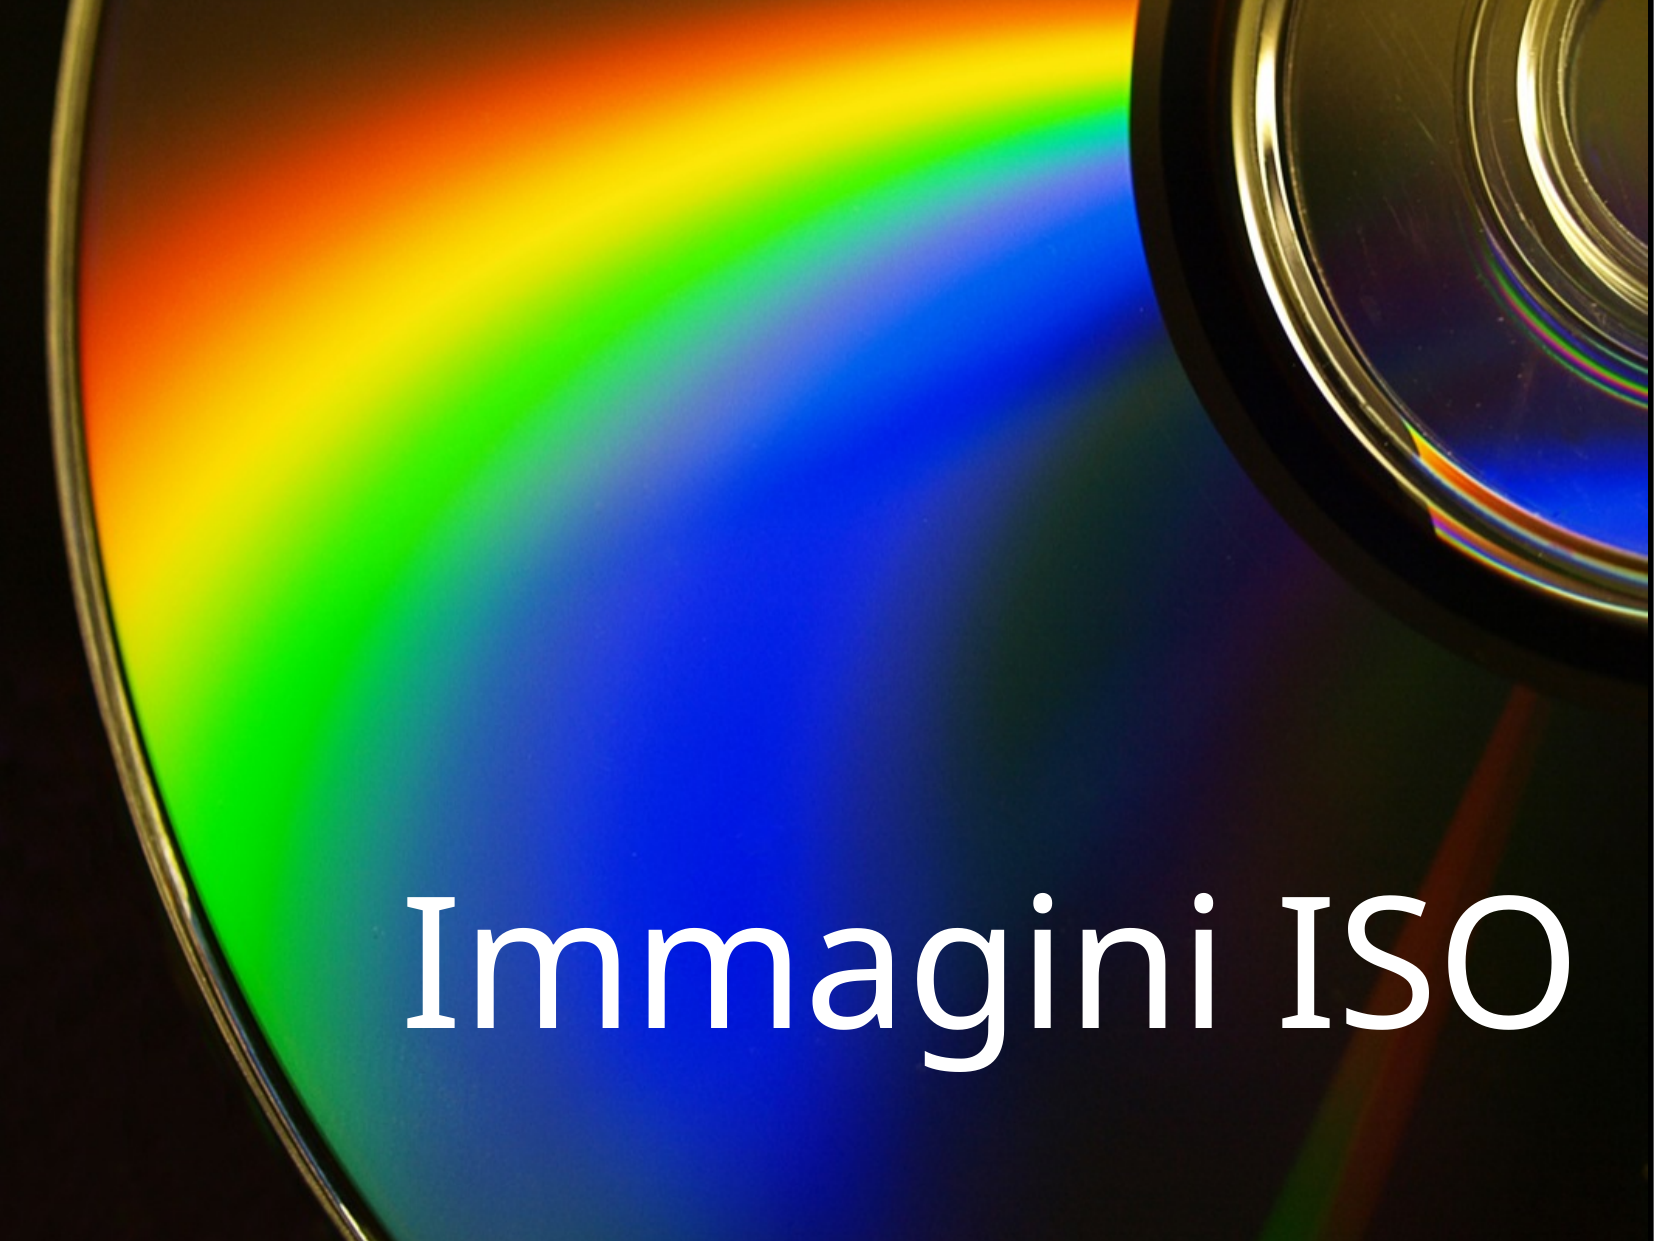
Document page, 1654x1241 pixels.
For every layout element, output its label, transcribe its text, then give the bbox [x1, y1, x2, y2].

picture [0, 0, 1654, 1241]
text_box Immagini ISO [366, 825, 1596, 1046]
